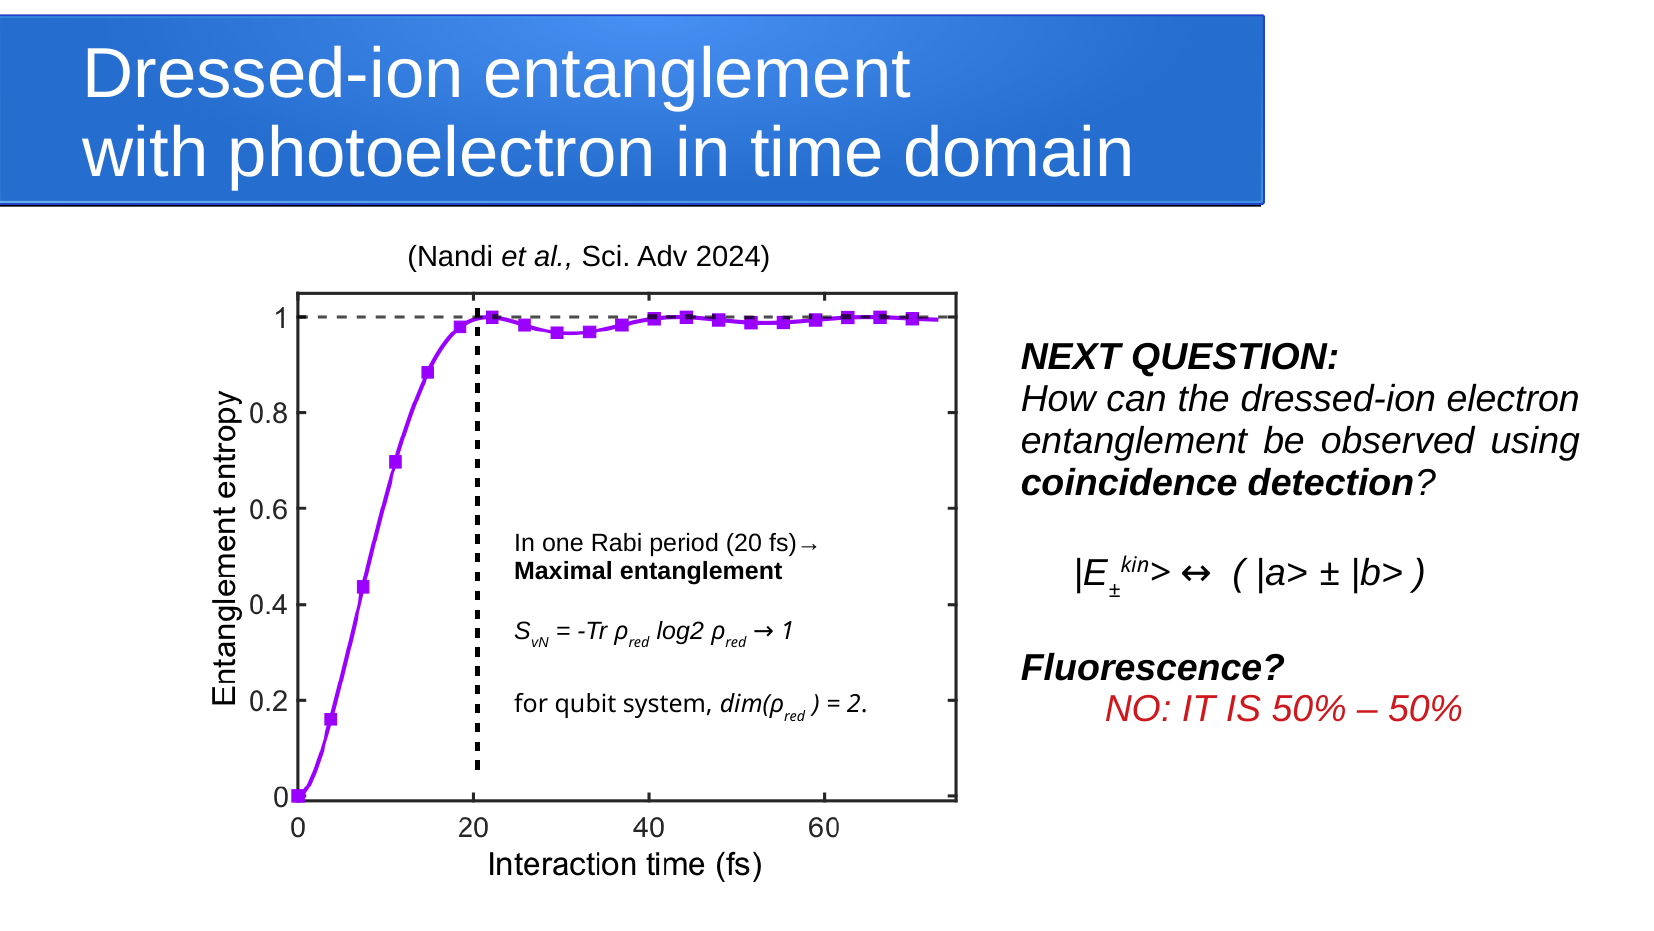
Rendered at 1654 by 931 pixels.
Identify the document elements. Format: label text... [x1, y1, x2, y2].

title Dressed-ion entanglement with photoelectron in time domain [82, 33, 1235, 192]
text_box (Nandi et al., Sci. Adv 2024) [392, 232, 786, 281]
text_box In one Rabi period (20 fs)→ Maximal entanglement SvN = -Tr ρred log2 ρred → 1 for qubit system, dim(ρred ) = 2. [499, 521, 965, 866]
picture [188, 262, 973, 892]
text_box NEXT QUESTION: How can the dressed-ion electron entanglement be observed using coincidence detection? |E±kin> ↔ ( |a> ± |b> ) Fluorescence? NO: IT IS 50% – 50% [1006, 286, 1595, 815]
